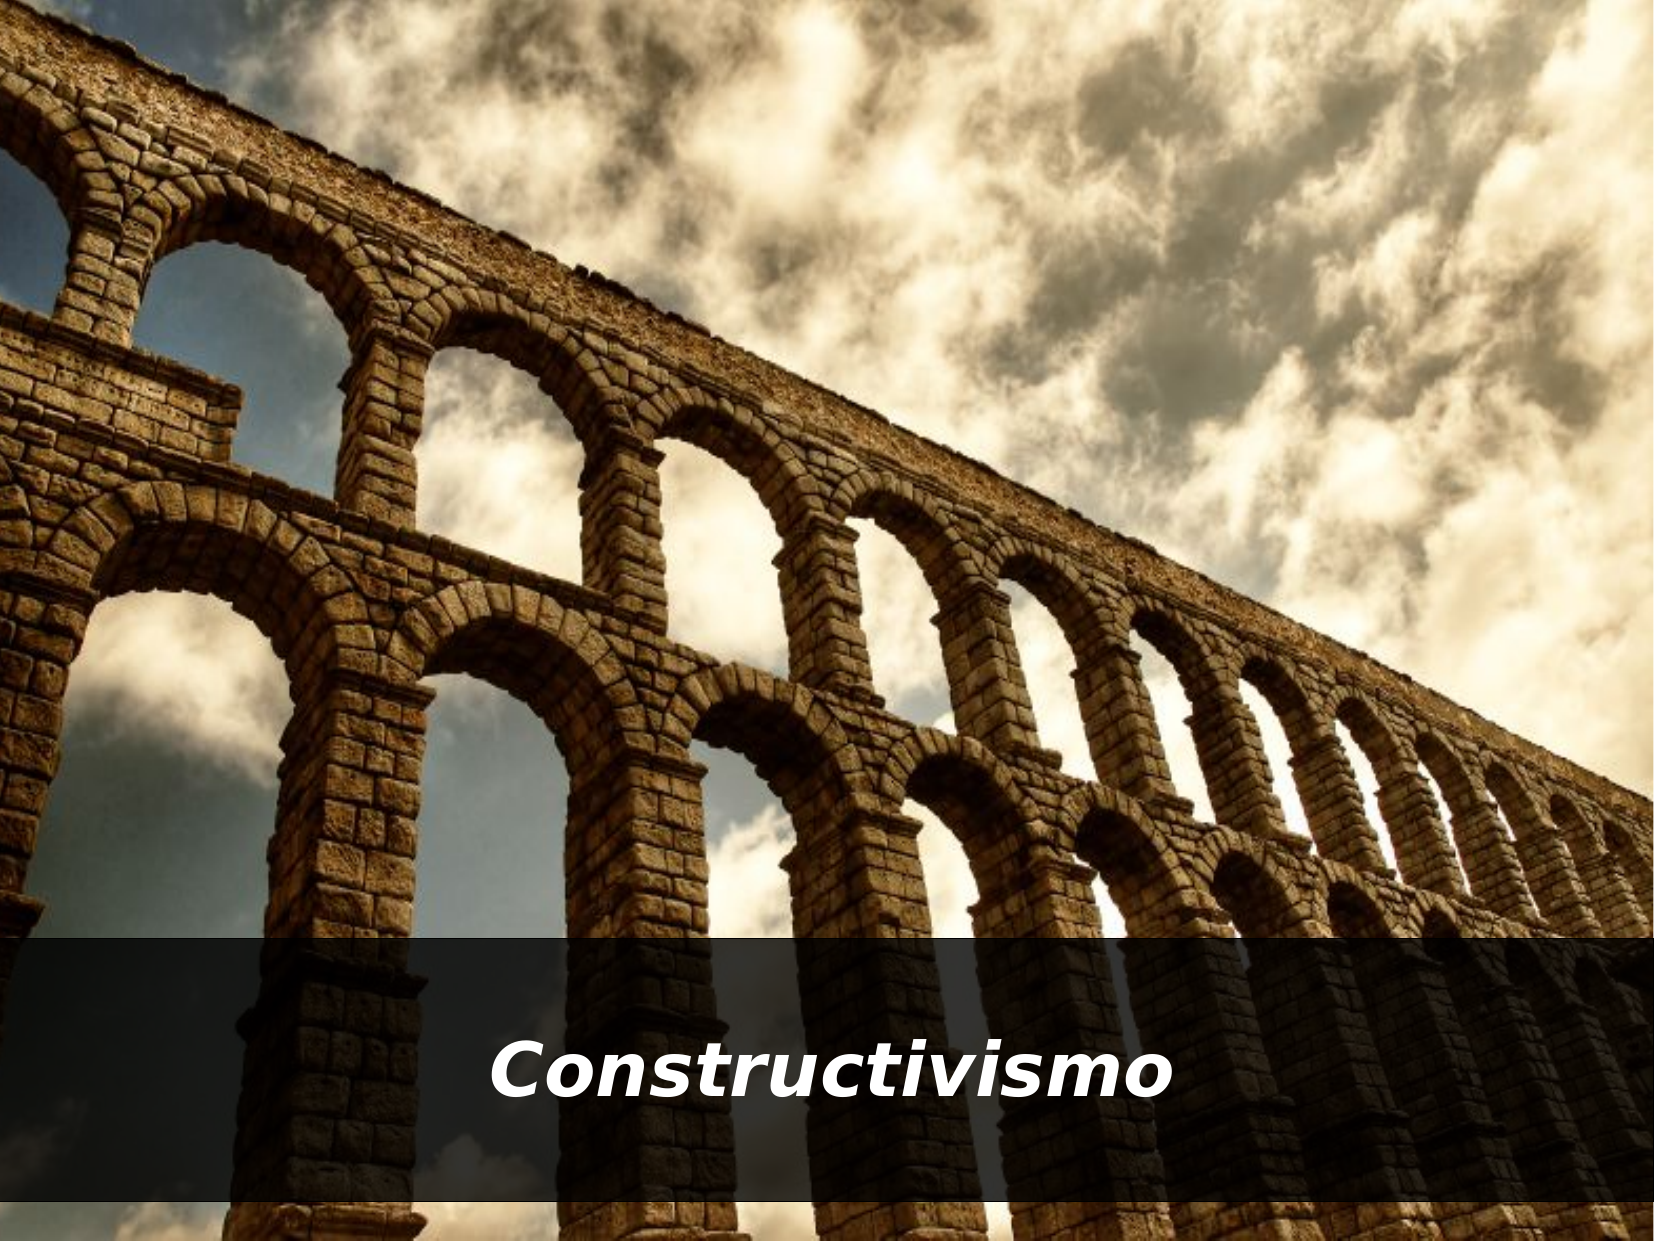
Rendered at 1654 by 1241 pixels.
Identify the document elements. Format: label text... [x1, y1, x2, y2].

picture [0, 1202, 1654, 1241]
text_box Constructivismo [0, 938, 1654, 1202]
picture [0, 0, 1654, 938]
